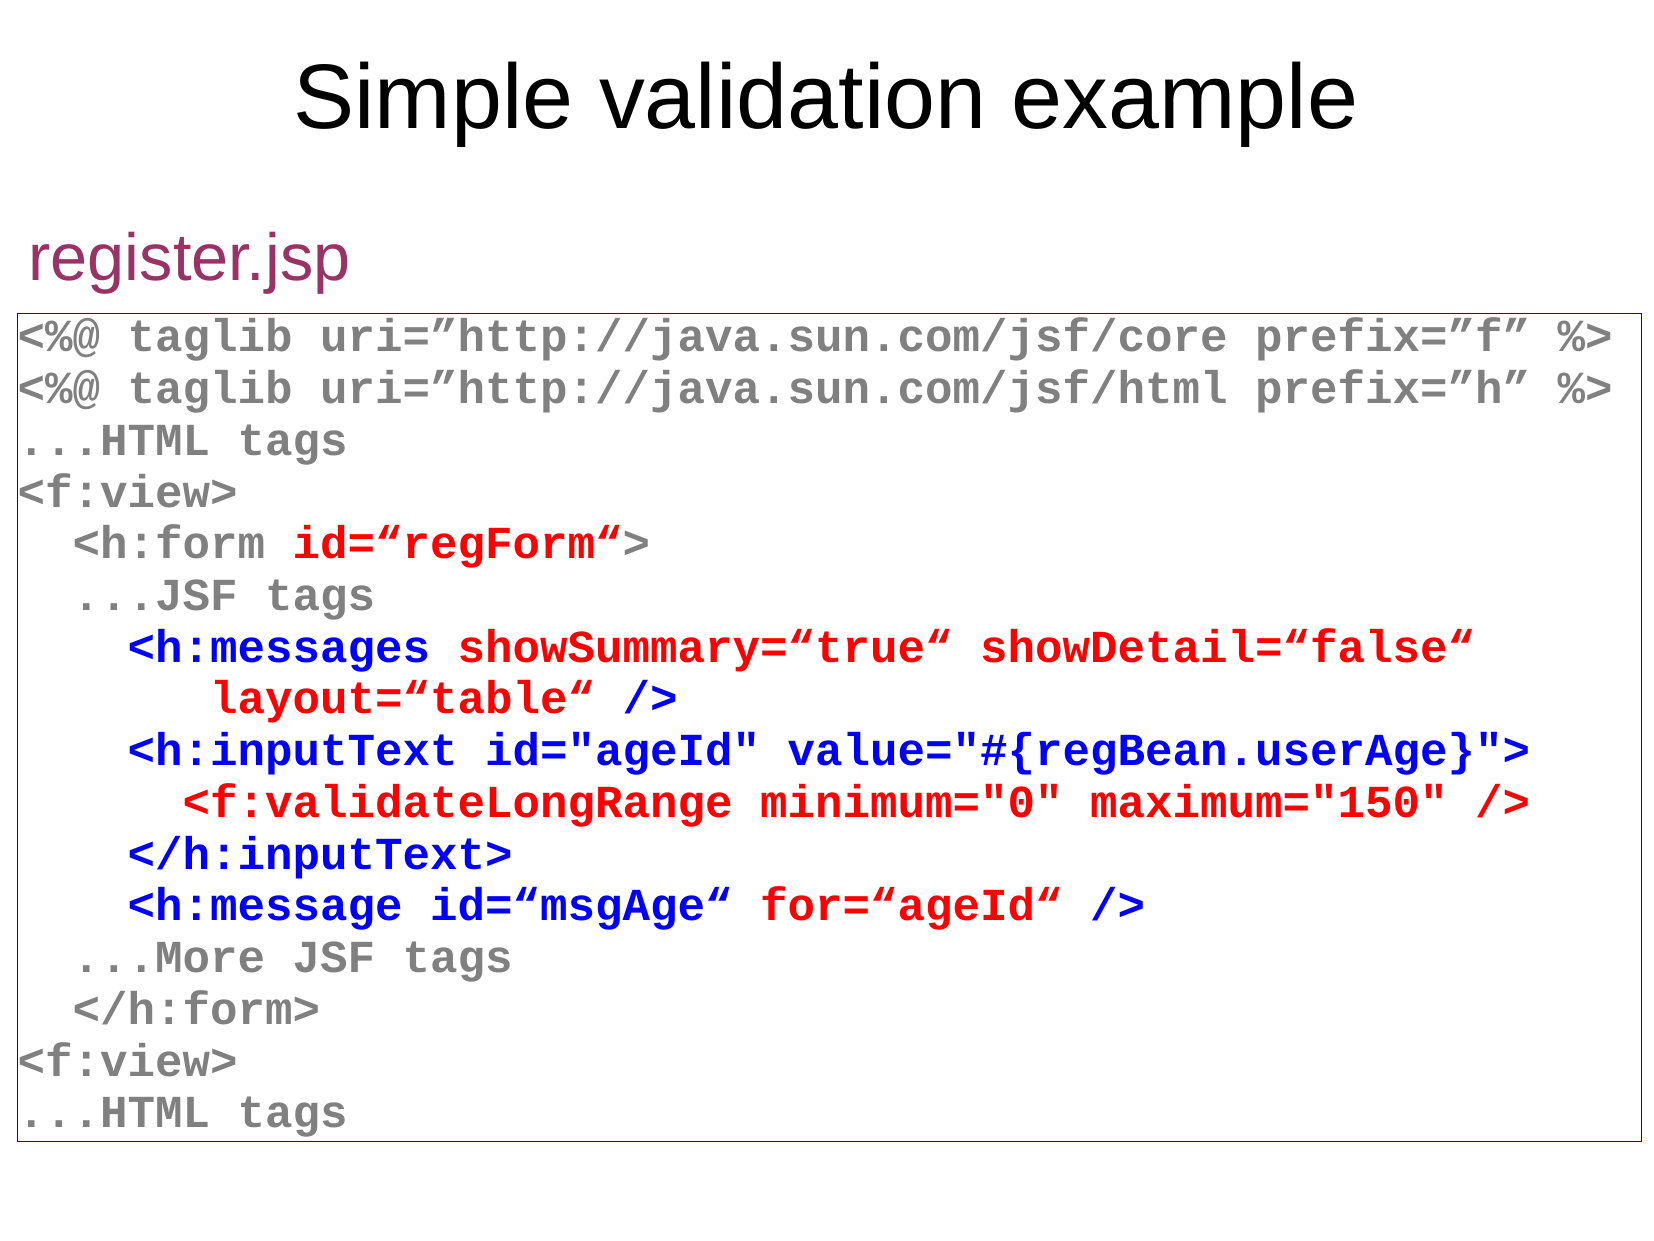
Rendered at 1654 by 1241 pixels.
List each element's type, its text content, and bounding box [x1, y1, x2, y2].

list <%@ taglib uri=”http://java.sun.com/jsf/core prefix=”f” %> <%@ taglib uri=”http://java.sun.com/jsf/html prefix=”h” %> ...HTML tags <f:view> <h:form id=“regForm“> ...JSF tags <h:messages showSummary=“true“ showDetail=“false“ layout=“table“ /> <h:inputText id="ageId" value="#{regBean.userAge}"> <f:validateLongRange minimum="0" maximum="150" /> </h:inputText> <h:message id=“msgAge“ for=“ageId“ /> ...More JSF tags </h:form> <f:view> ...HTML tags [17, 313, 1642, 1142]
title Simple validation example [82, 21, 1571, 172]
text_box register.jsp [11, 220, 975, 296]
